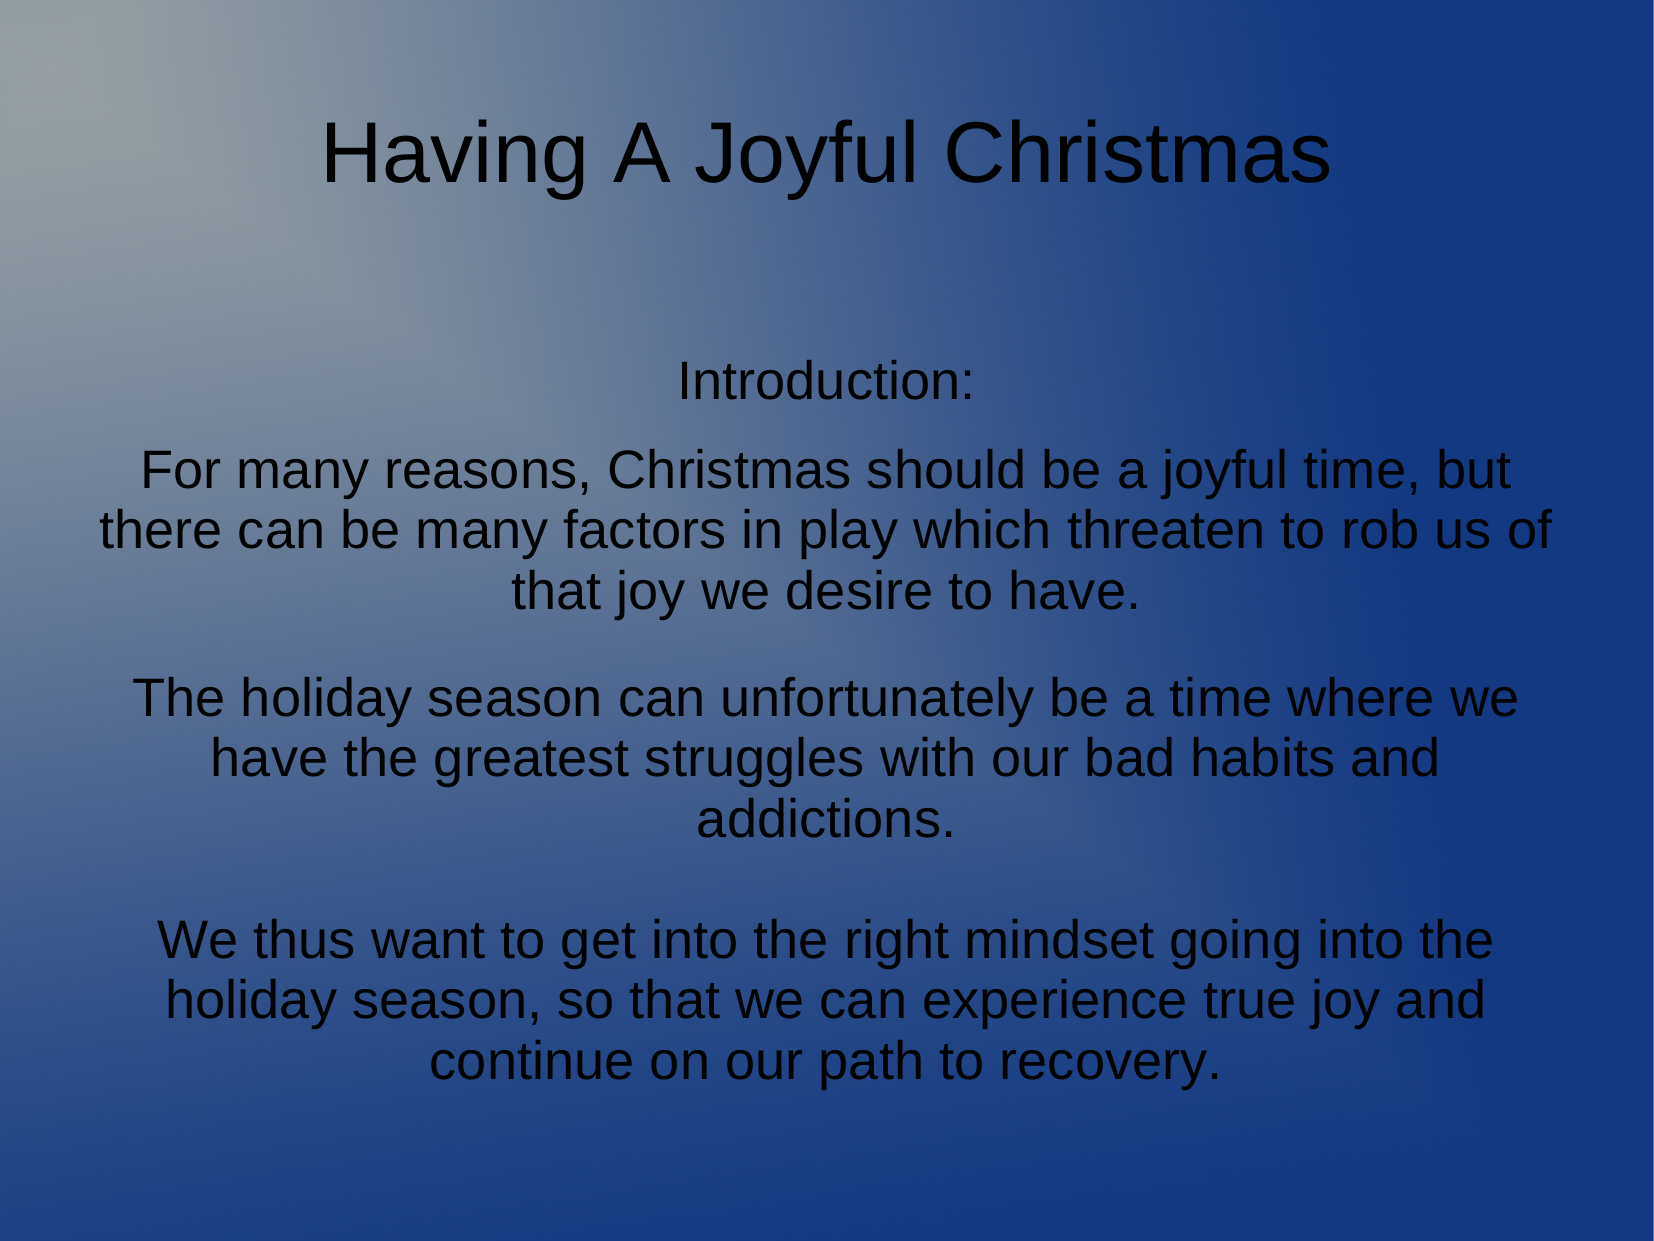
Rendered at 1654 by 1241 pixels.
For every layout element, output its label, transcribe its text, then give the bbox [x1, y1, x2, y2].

title Having A Joyful Christmas [82, 49, 1571, 257]
subtitle Introduction: For many reasons, Christmas should be a joyful time, but there can be many factors in play which threaten to rob us of that joy we desire to have. The holiday season can unfortunately be a time where we have the greatest struggles with our bad habits and addictions. We thus want to get into the right mindset going into the holiday season, so that we can experience true joy and continue on our path to recovery. [82, 290, 1571, 1241]
picture [0, 0, 1654, 1241]
